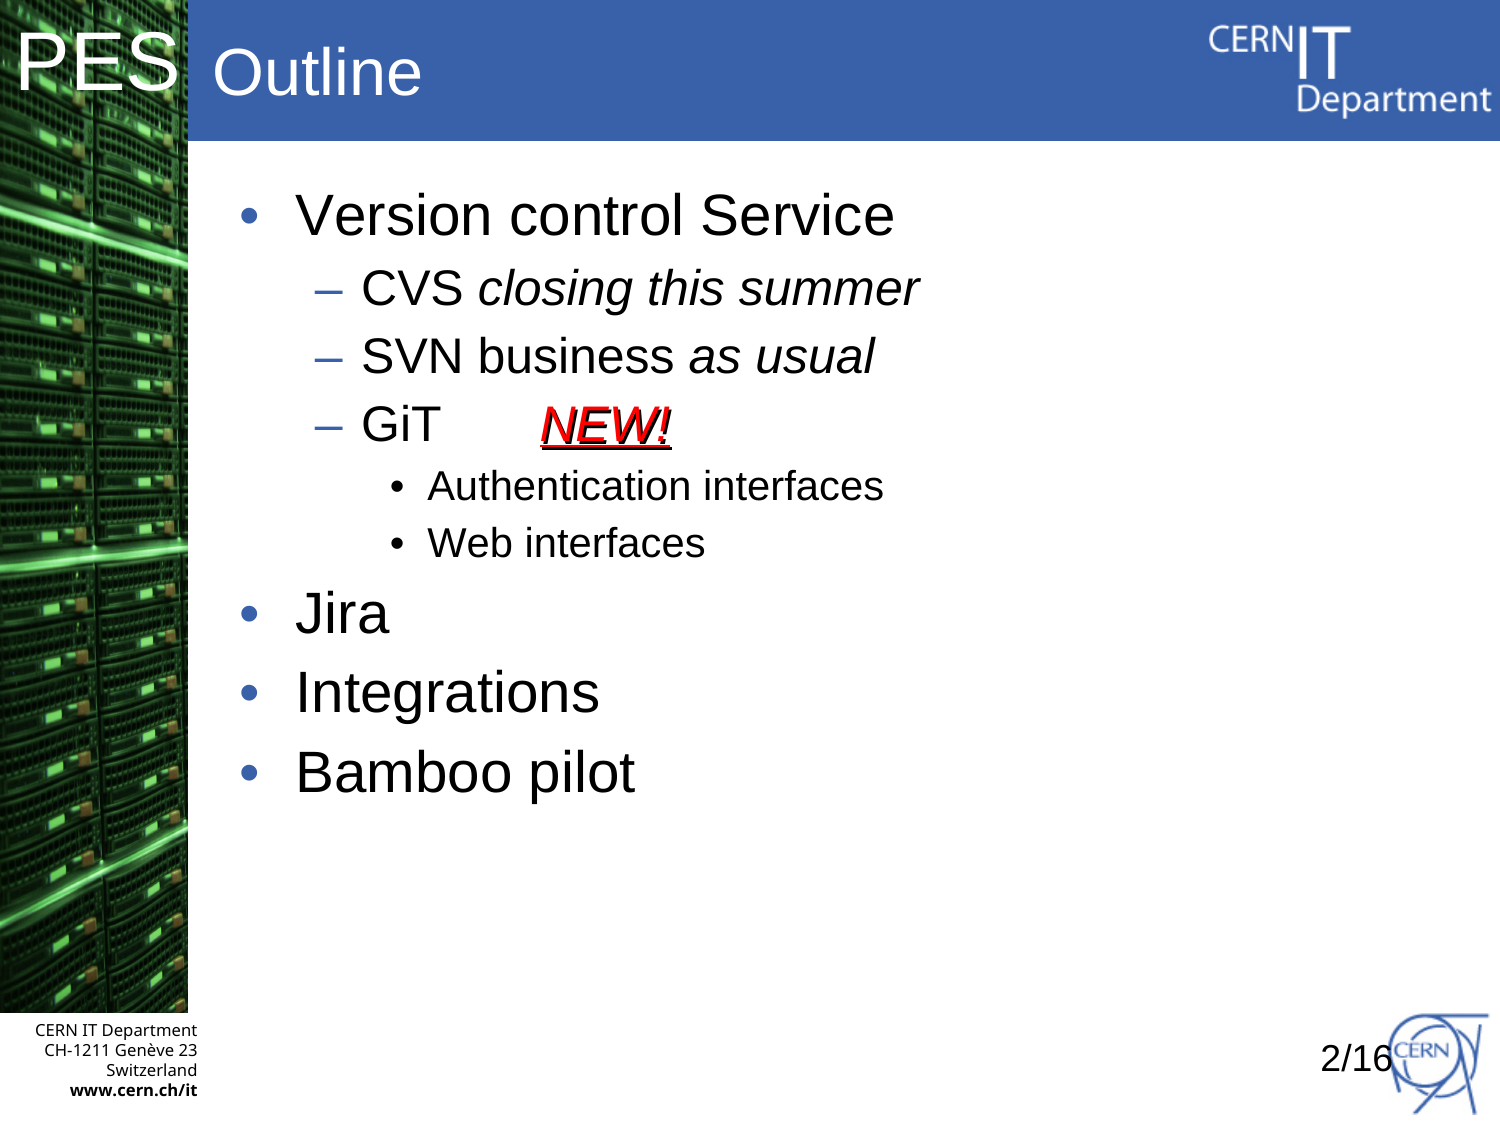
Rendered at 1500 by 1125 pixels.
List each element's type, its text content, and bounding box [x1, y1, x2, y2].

picture [0, 0, 212, 1013]
list Version control Service CVS closing this summer SVN business as usual GiT NEW! Authentication interfaces Web interfaces Jira Integrations Bamboo pilot [224, 174, 1463, 828]
picture [1125, 0, 1500, 141]
text_box <number>/16 [1176, 1026, 1408, 1097]
title Outline [212, 0, 1125, 160]
picture [1387, 1012, 1490, 1115]
